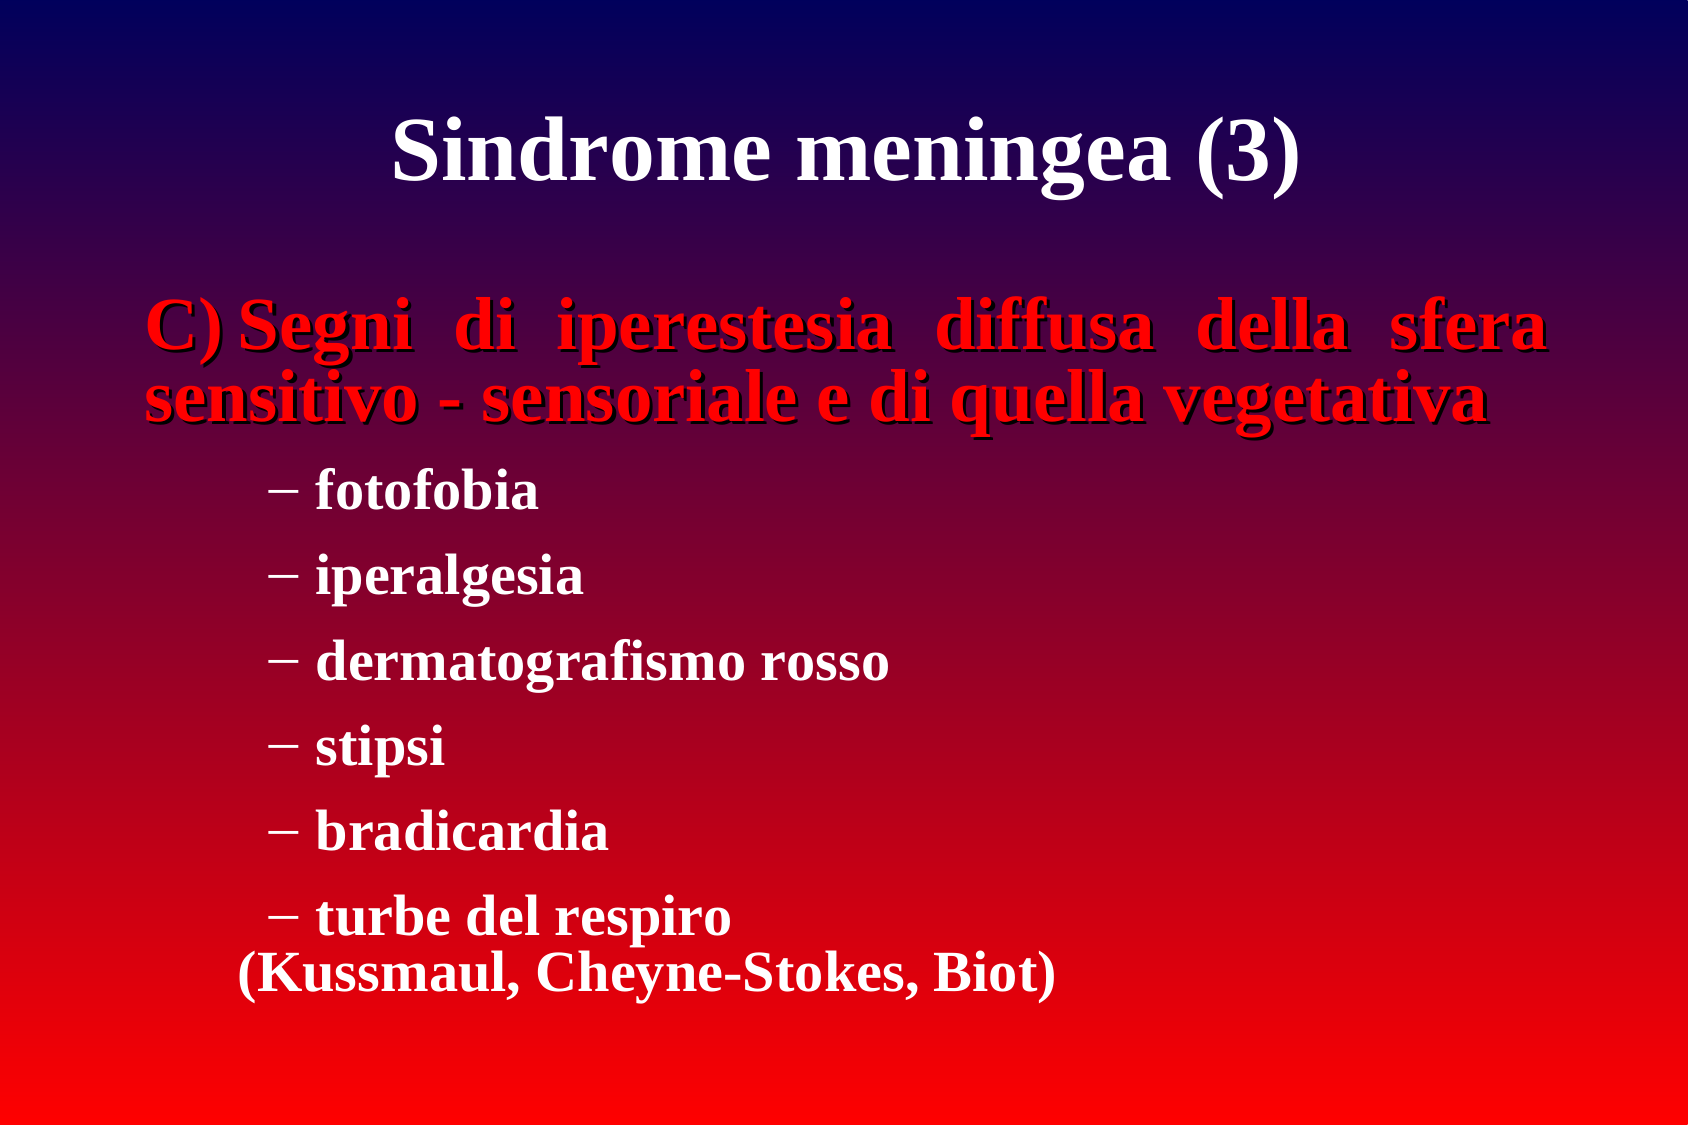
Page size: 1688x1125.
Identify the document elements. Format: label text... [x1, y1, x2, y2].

text_box C) Segni di iperestesia diffusa della sfera sensitivo - sensoriale e di quella vegetativa fotofobia iperalgesia dermatografismo rosso stipsi bradicardia turbe del respiro (Kussmaul, Cheyne-Stokes, Biot) [129, 284, 1565, 1010]
text_box Sindrome meningea (3) [129, 49, 1565, 238]
